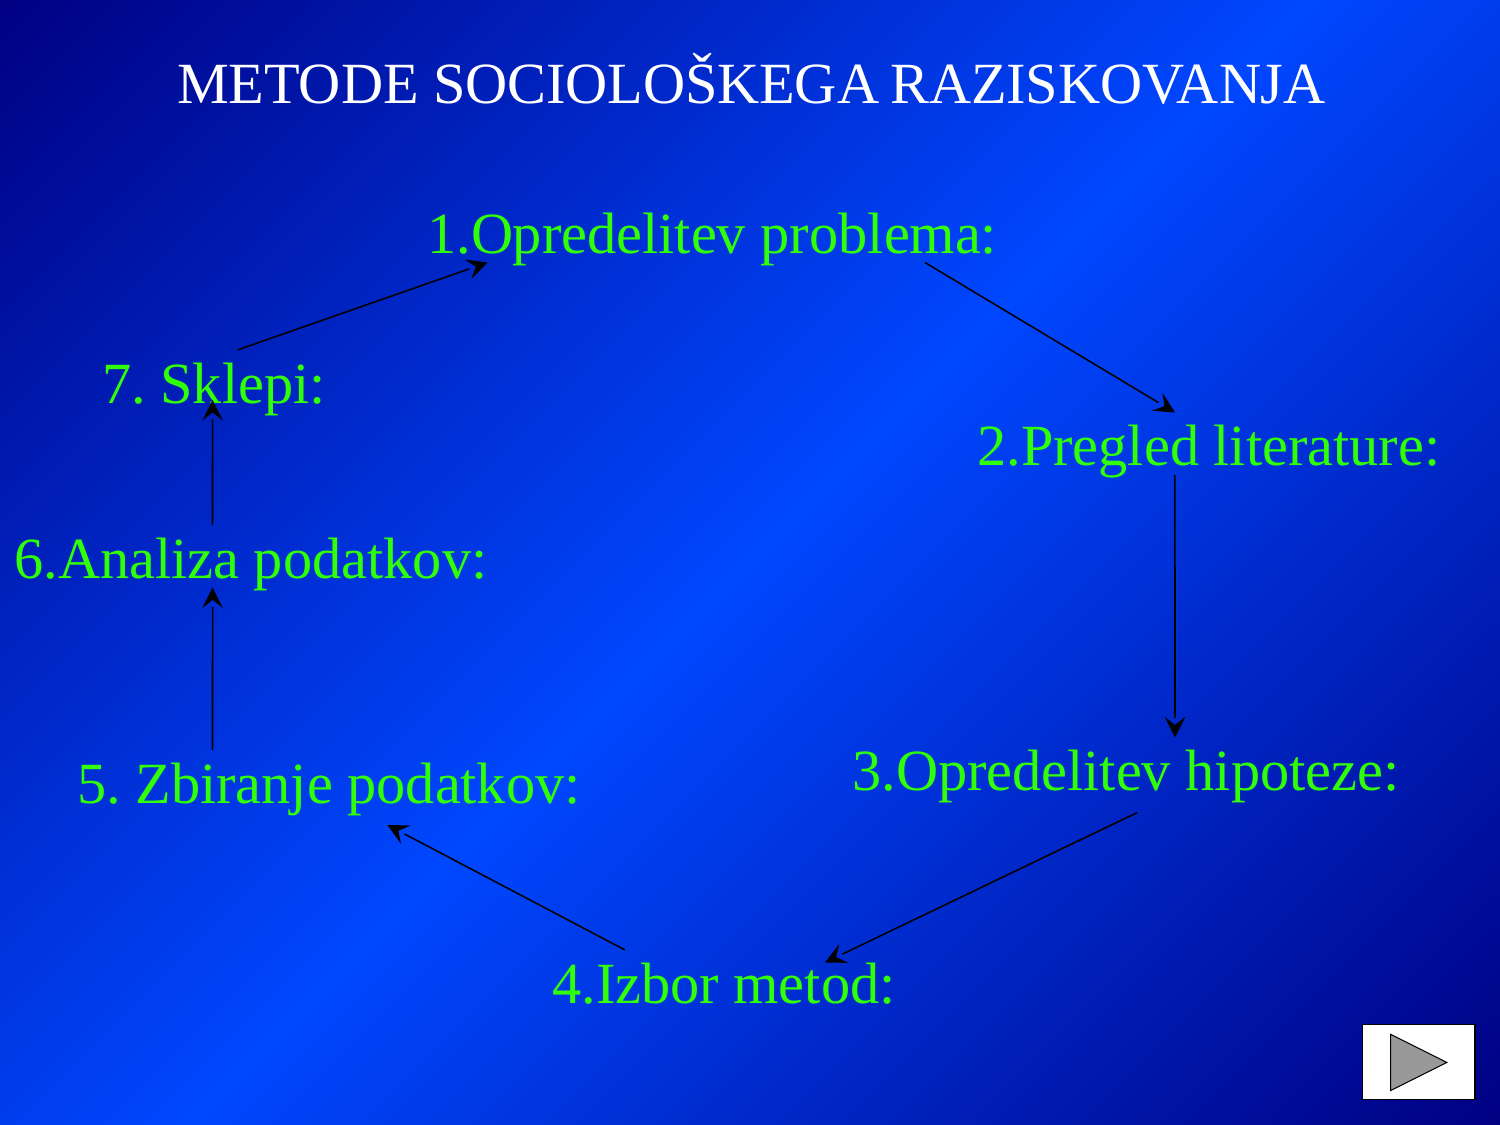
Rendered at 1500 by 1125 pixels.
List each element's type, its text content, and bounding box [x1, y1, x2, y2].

text_box 2.Pregled literature: [962, 399, 1463, 485]
text_box 6.Analiza podatkov: [0, 512, 513, 598]
text_box 5. Zbiranje podatkov: [62, 737, 613, 823]
text_box 7. Sklepi: [87, 337, 363, 423]
text_box 3.Opredelitev hipoteze: [837, 725, 1425, 810]
text_box METODE SOCIOLOŠKEGA RAZISKOVANJA [37, 37, 1450, 123]
text_box 1.Opredelitev problema: [412, 187, 1025, 273]
text_box 4.Izbor metod: [537, 937, 938, 1023]
text_box [1362, 1024, 1476, 1100]
